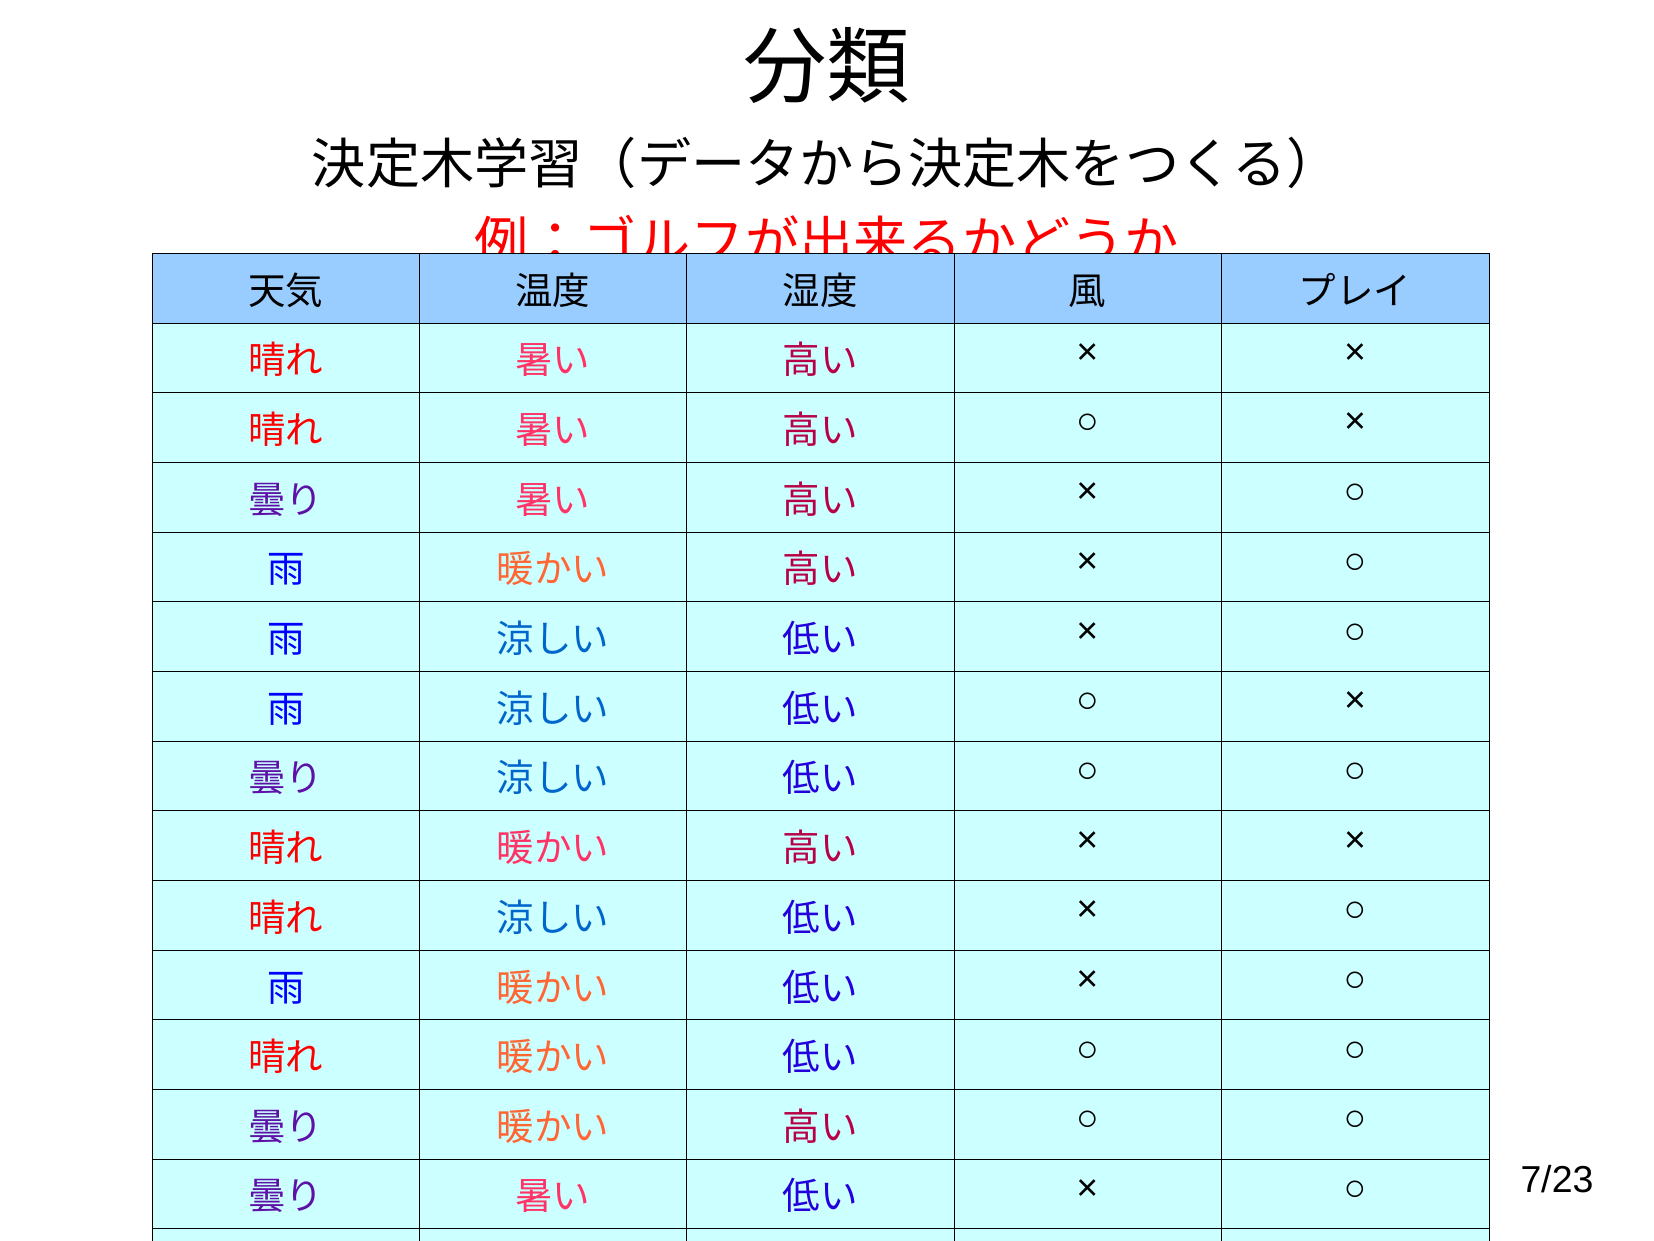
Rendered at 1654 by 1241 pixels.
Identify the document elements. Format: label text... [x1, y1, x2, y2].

table_header 湿度 [687, 254, 954, 323]
table_cell 高い [687, 1229, 954, 1241]
table_cell × [1222, 1229, 1489, 1241]
table_cell 低い [687, 1020, 954, 1089]
table_cell 雨 [153, 951, 419, 1019]
table_header 温度 [420, 254, 686, 323]
table_cell × [955, 811, 1221, 880]
table_cell 低い [687, 672, 954, 741]
table_cell × [1222, 393, 1489, 462]
table_header 天気 [153, 254, 419, 323]
table_header 風 [955, 254, 1221, 323]
table_cell 暖かい [420, 1229, 686, 1241]
table_cell 涼しい [420, 602, 686, 671]
table_cell 暑い [420, 1160, 686, 1228]
table_cell 晴れ [153, 1020, 419, 1089]
table_cell ○ [1222, 742, 1489, 810]
table_cell 雨 [153, 533, 419, 601]
table_cell ○ [955, 742, 1221, 810]
table_cell 曇り [153, 1090, 419, 1159]
table_cell 雨 [153, 1229, 419, 1241]
table_cell 涼しい [420, 881, 686, 950]
table_cell 高い [687, 463, 954, 532]
table_cell 暖かい [420, 533, 686, 601]
table_cell 雨 [153, 602, 419, 671]
table_cell 暖かい [420, 1090, 686, 1159]
table_cell 高い [687, 1090, 954, 1159]
table_cell 暑い [420, 463, 686, 532]
table_cell 曇り [153, 742, 419, 810]
table_cell ○ [1222, 1020, 1489, 1089]
table_cell 高い [687, 533, 954, 601]
table_cell 低い [687, 742, 954, 810]
table_cell × [955, 463, 1221, 532]
table_cell 高い [687, 393, 954, 462]
table_cell 暑い [420, 324, 686, 392]
table_cell ○ [1222, 881, 1489, 950]
table_cell × [955, 533, 1221, 601]
table_cell 低い [687, 1160, 954, 1228]
table_cell 高い [687, 324, 954, 392]
table_cell ○ [1222, 602, 1489, 671]
table_cell 涼しい [420, 672, 686, 741]
table_cell 曇り [153, 1160, 419, 1228]
table_cell 暖かい [420, 1020, 686, 1089]
subtitle 分類 決定木学習（データから決定木をつくる） 例：ゴルフが出来るかどうか [82, 41, 1571, 237]
table_cell ○ [1222, 1160, 1489, 1228]
table_cell 曇り [153, 463, 419, 532]
table_cell 暑い [420, 393, 686, 462]
table_cell 晴れ [153, 881, 419, 950]
table_cell 低い [687, 881, 954, 950]
table_header プレイ [1222, 254, 1489, 323]
table_cell × [955, 951, 1221, 1019]
table_cell 暖かい [420, 811, 686, 880]
table_cell ○ [955, 393, 1221, 462]
table_cell ○ [1222, 951, 1489, 1019]
table_cell 暖かい [420, 951, 686, 1019]
table_cell ○ [955, 1020, 1221, 1089]
table_cell × [1222, 811, 1489, 880]
table_cell 晴れ [153, 324, 419, 392]
table_cell × [955, 1160, 1221, 1228]
table_cell 低い [687, 602, 954, 671]
text_box 7/23 [1505, 1151, 1625, 1209]
table_cell 晴れ [153, 811, 419, 880]
table_cell ○ [955, 672, 1221, 741]
table_cell ○ [1222, 533, 1489, 601]
table_cell ○ [1222, 1090, 1489, 1159]
table_cell 低い [687, 951, 954, 1019]
table_cell × [955, 881, 1221, 950]
table_cell × [955, 324, 1221, 392]
table_cell ○ [955, 1229, 1221, 1241]
table_cell 涼しい [420, 742, 686, 810]
table_cell 雨 [153, 672, 419, 741]
table_cell ○ [955, 1090, 1221, 1159]
table_cell × [1222, 324, 1489, 392]
table_cell 高い [687, 811, 954, 880]
table_cell 晴れ [153, 393, 419, 462]
table_cell × [1222, 672, 1489, 741]
table_cell ○ [1222, 463, 1489, 532]
table_cell × [955, 602, 1221, 671]
